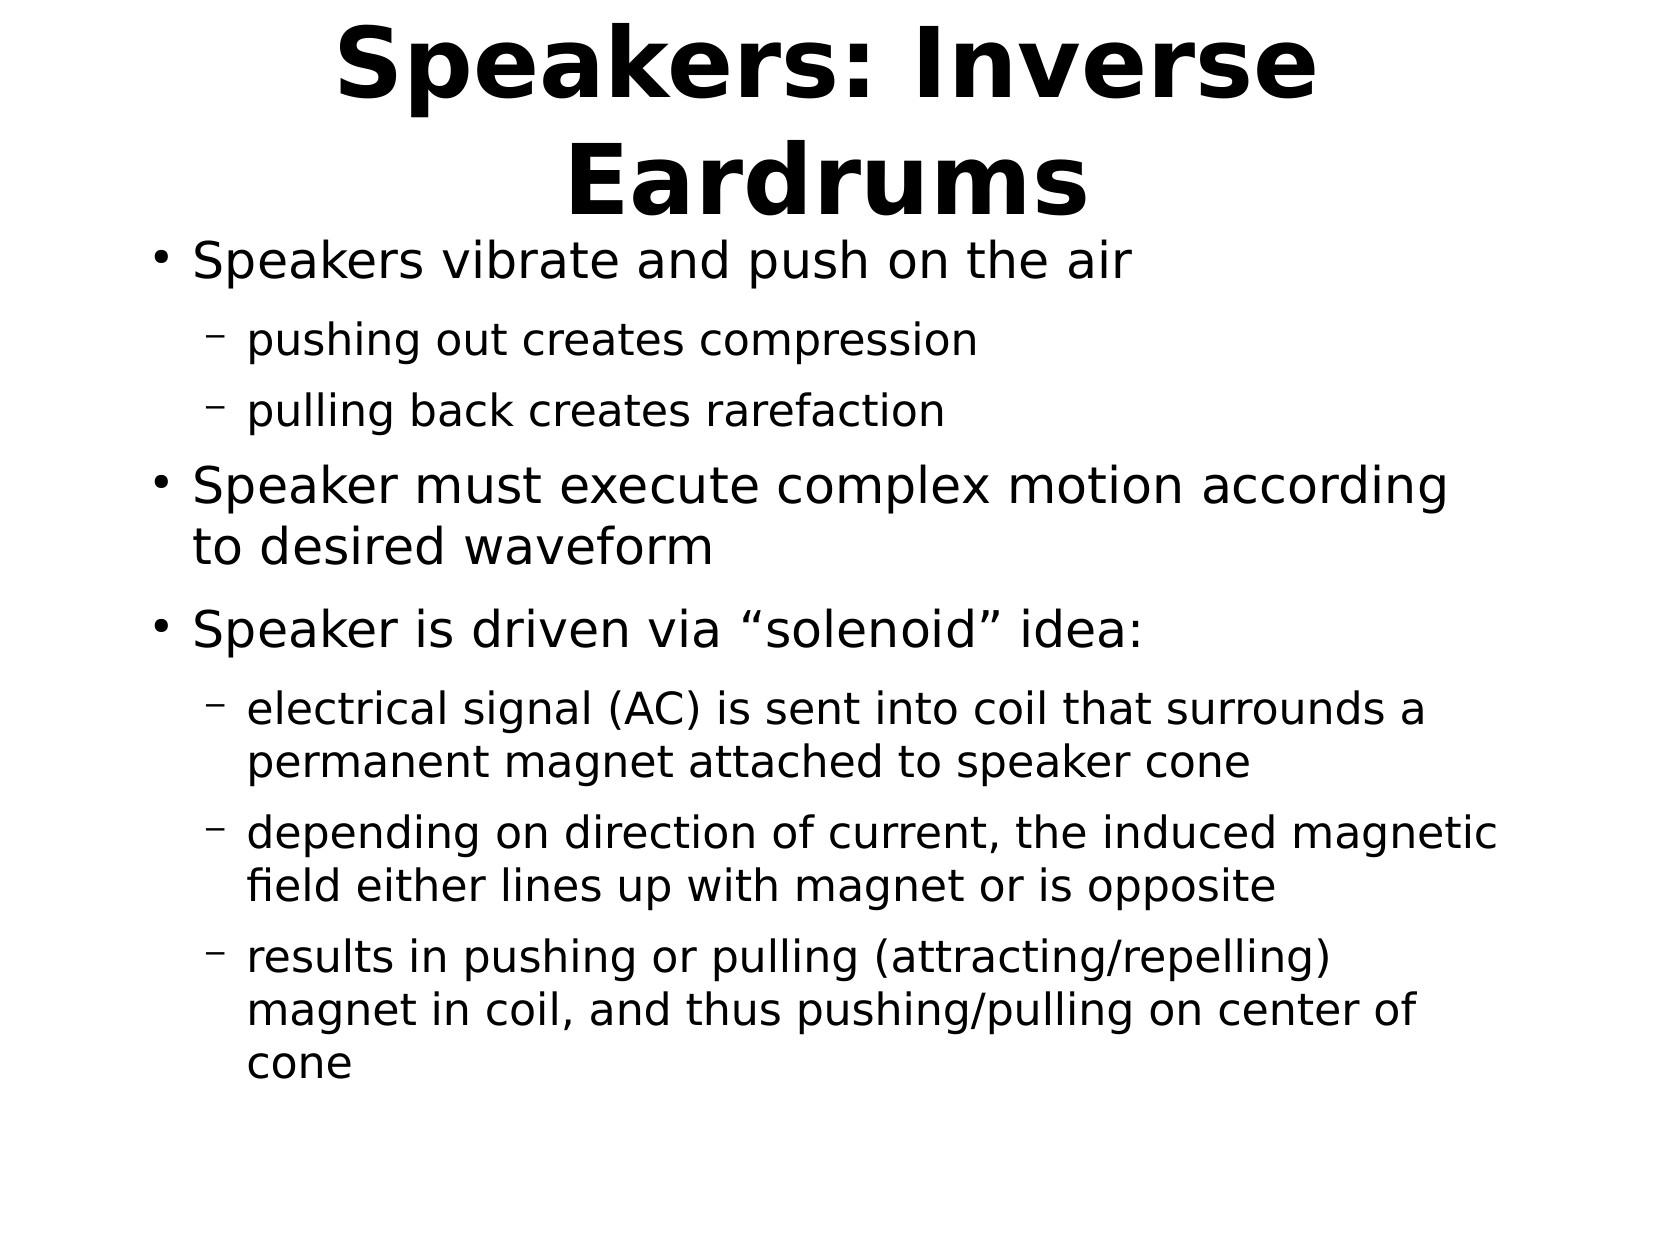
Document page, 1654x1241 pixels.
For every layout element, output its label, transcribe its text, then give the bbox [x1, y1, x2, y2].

list Speakers vibrate and push on the air pushing out creates compression pulling back creates rarefaction Speaker must execute complex motion according to desired waveform Speaker is driven via “solenoid” idea: electrical signal (AC) is sent into coil that surrounds a permanent magnet attached to speaker cone depending on direction of current, the induced magnetic field either lines up with magnet or is opposite results in pushing or pulling (attracting/repelling) magnet in coil, and thus pushing/pulling on center of cone [124, 220, 1530, 1130]
title Speakers: Inverse Eardrums [124, 13, 1530, 220]
